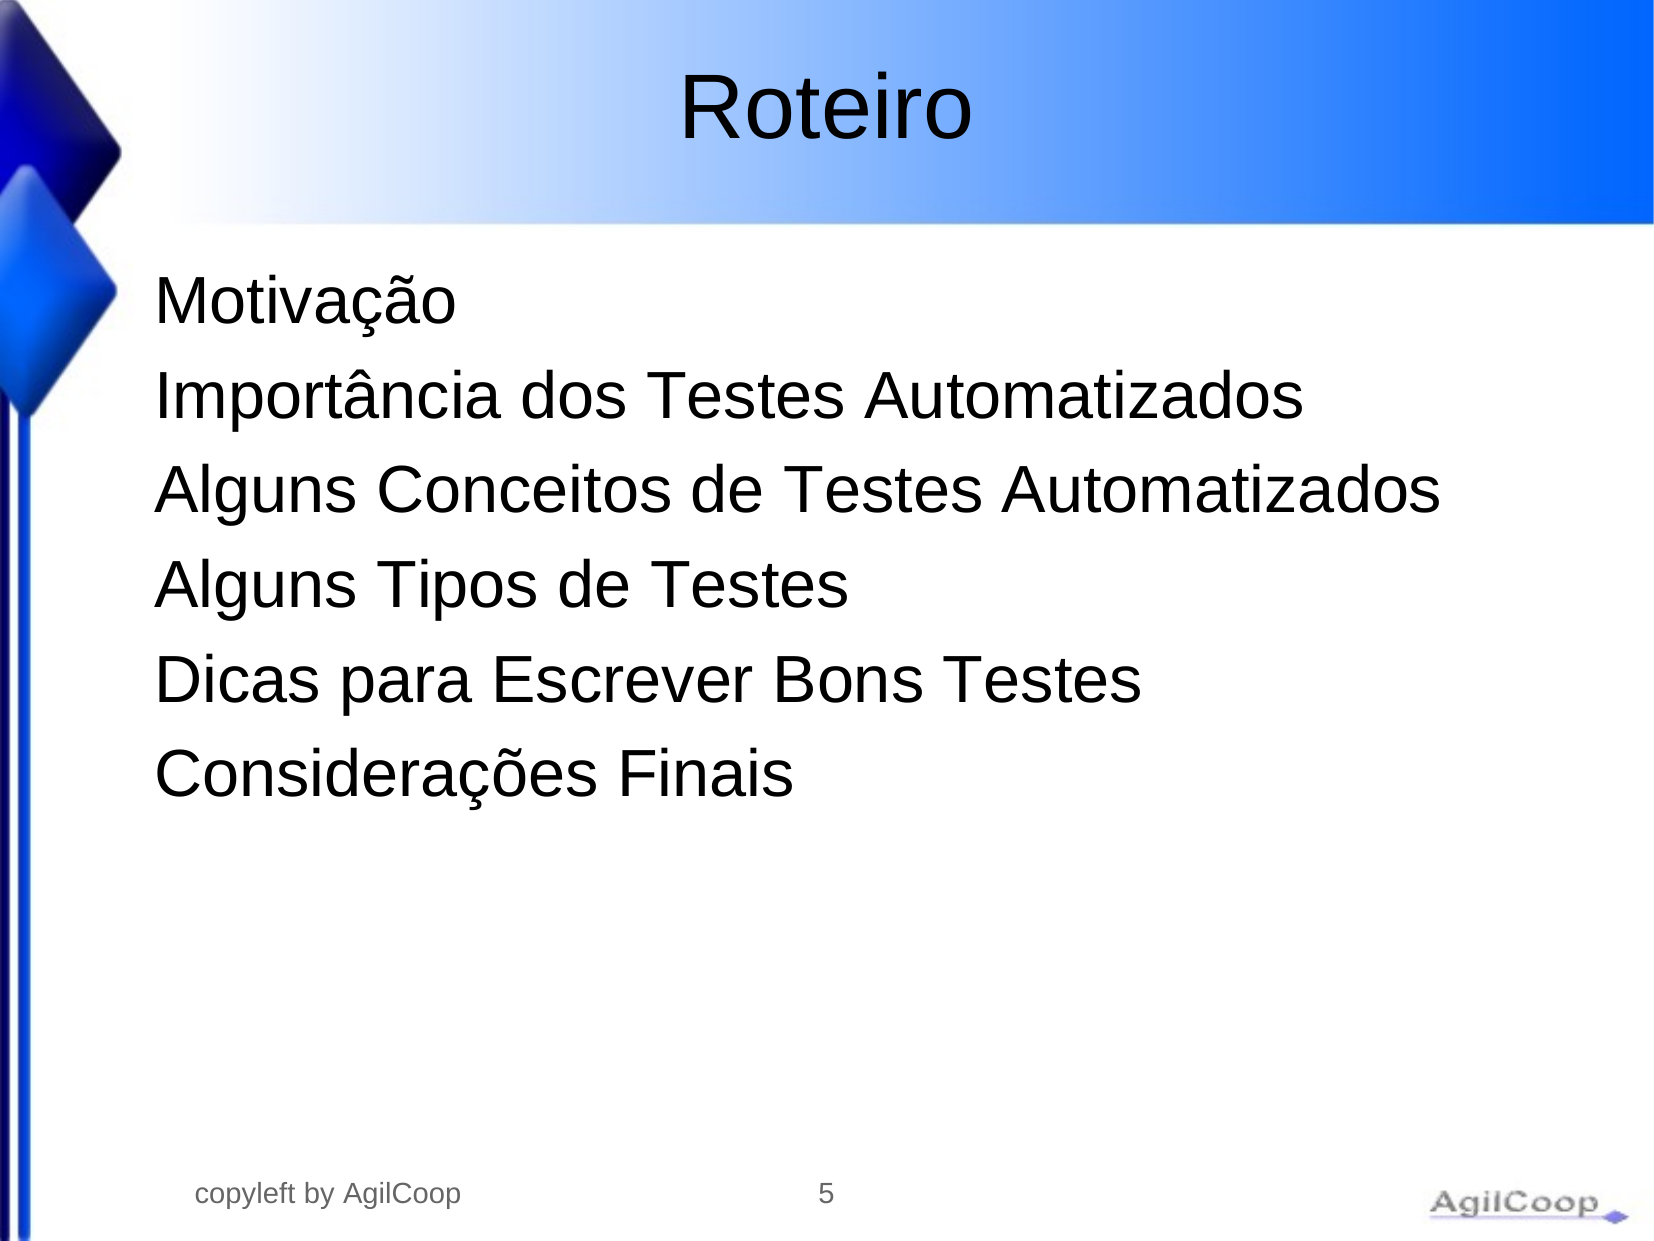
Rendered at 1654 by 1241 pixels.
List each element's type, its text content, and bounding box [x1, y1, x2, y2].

picture [0, 0, 1654, 1241]
title Roteiro [82, 60, 1571, 163]
list Motivação Importância dos Testes Automatizados Alguns Conceitos de Testes Automatizados Alguns Tipos de Testes Dicas para Escrever Bons Testes Considerações Finais [118, 271, 1607, 937]
